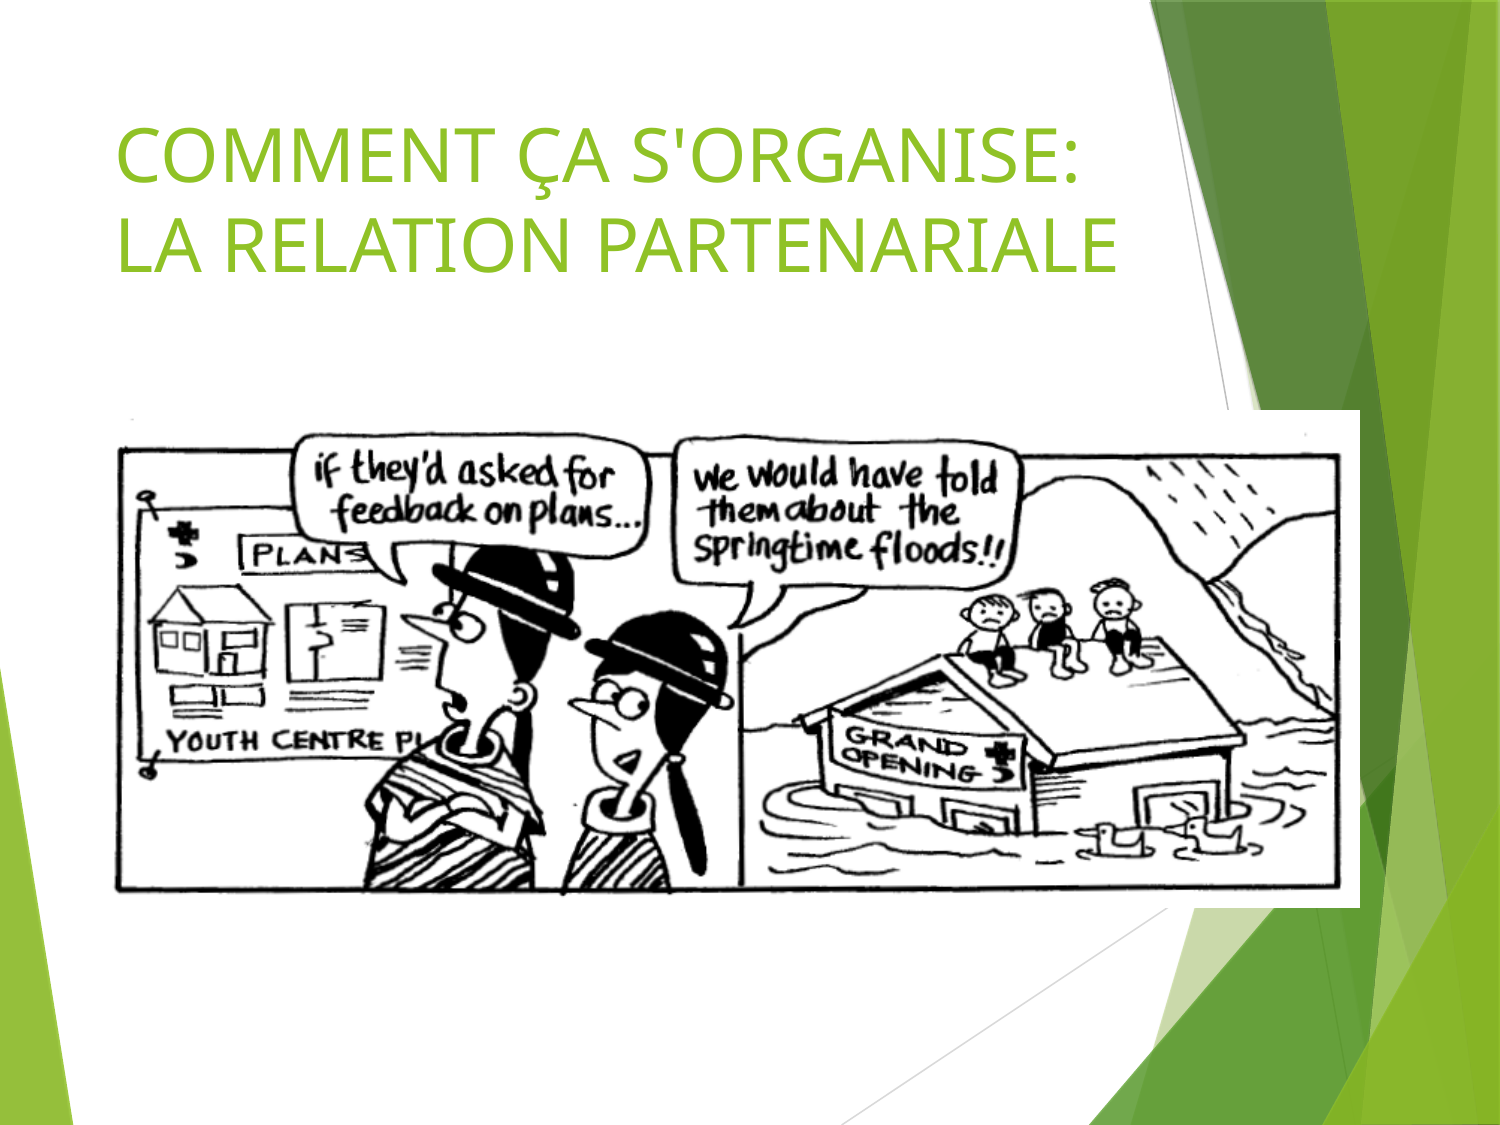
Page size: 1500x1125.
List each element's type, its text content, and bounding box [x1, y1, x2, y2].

title COMMENT ÇA S'ORGANISE: LA RELATION PARTENARIALE [99, 99, 1142, 317]
picture [107, 410, 1360, 908]
